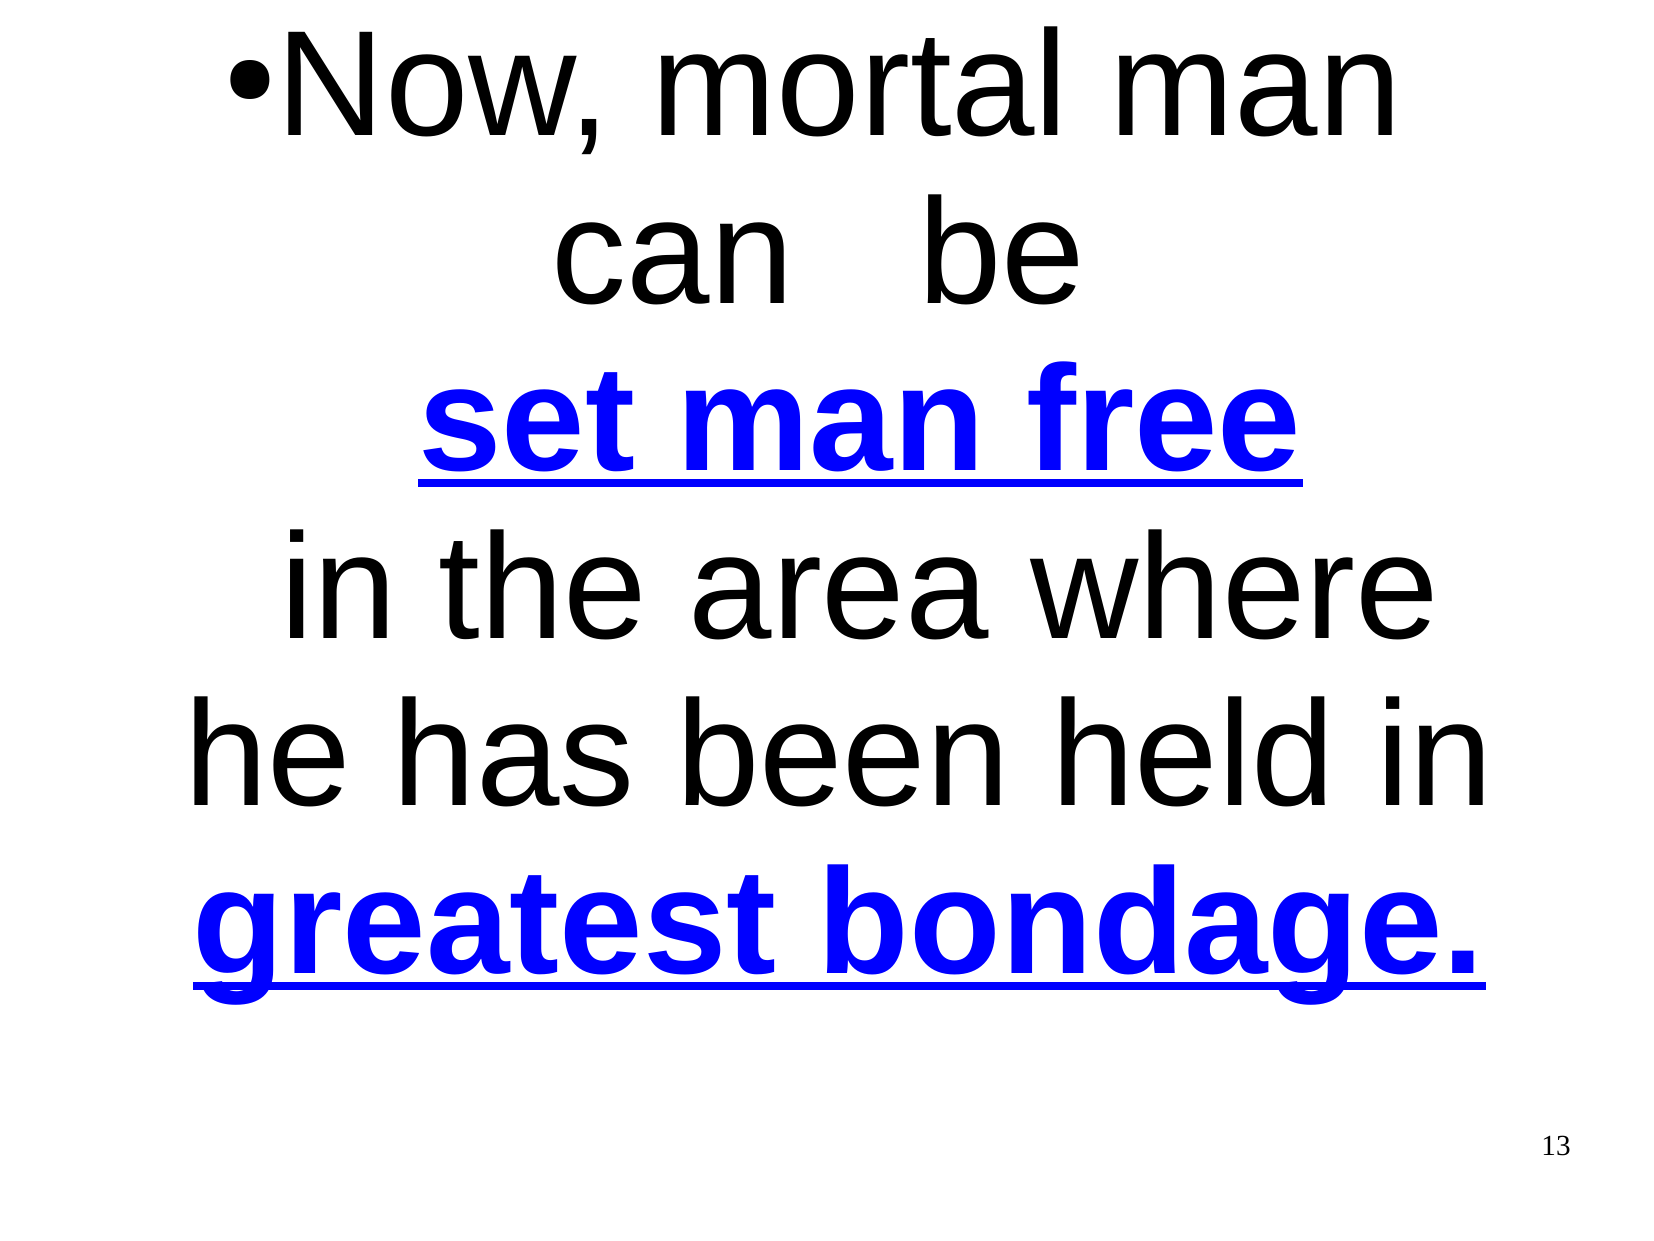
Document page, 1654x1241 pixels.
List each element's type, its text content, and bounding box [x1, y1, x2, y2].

list Now, mortal man can be set man free in the area where he has been held in greatest bondage. [0, 0, 1651, 1238]
